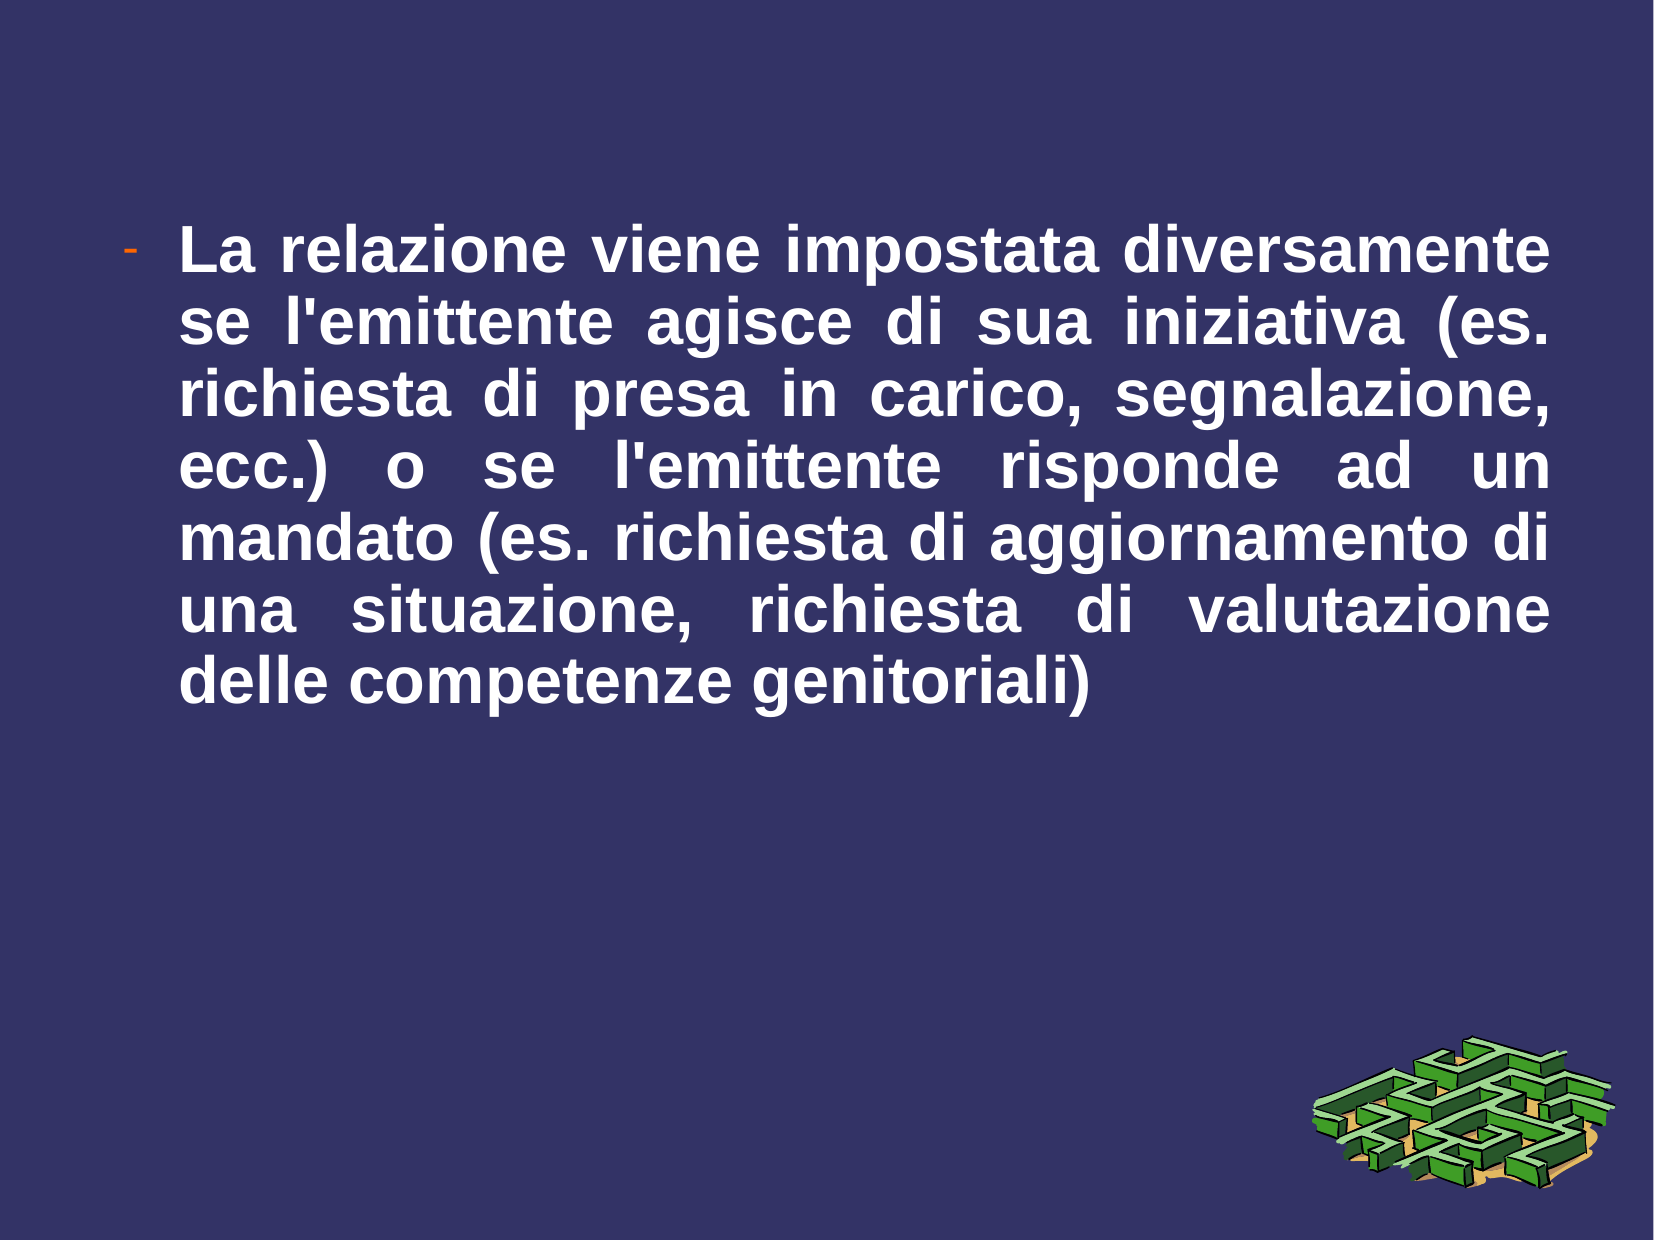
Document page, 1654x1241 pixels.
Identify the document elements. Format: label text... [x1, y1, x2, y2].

text_box La relazione viene impostata diversamente se l'emittente agisce di sua iniziativa (es. richiesta di presa in carico, segnalazione, ecc.) o se l'emittente risponde ad un mandato (es. richiesta di aggiornamento di una situazione, richiesta di valutazione delle competenze genitoriali) [106, 206, 1570, 1147]
